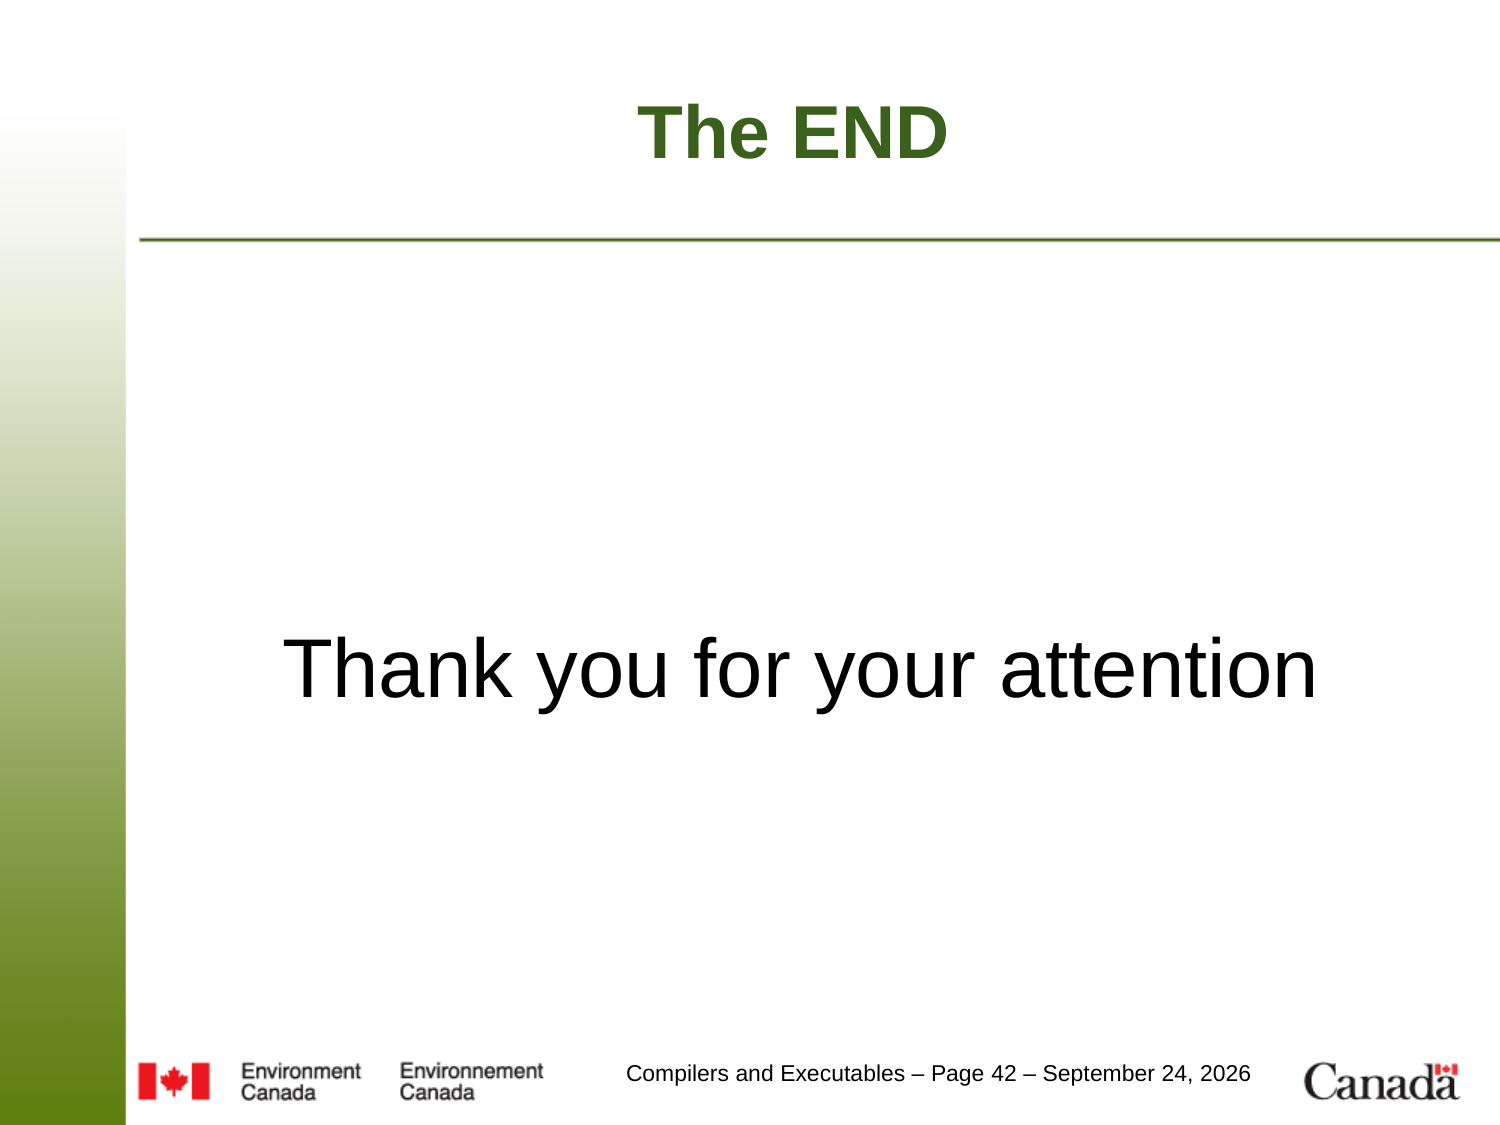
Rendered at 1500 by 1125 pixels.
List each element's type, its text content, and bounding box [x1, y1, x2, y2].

title The END [125, 52, 1463, 213]
picture [0, 0, 1500, 1125]
text_box Thank you for your attention [267, 614, 1335, 723]
